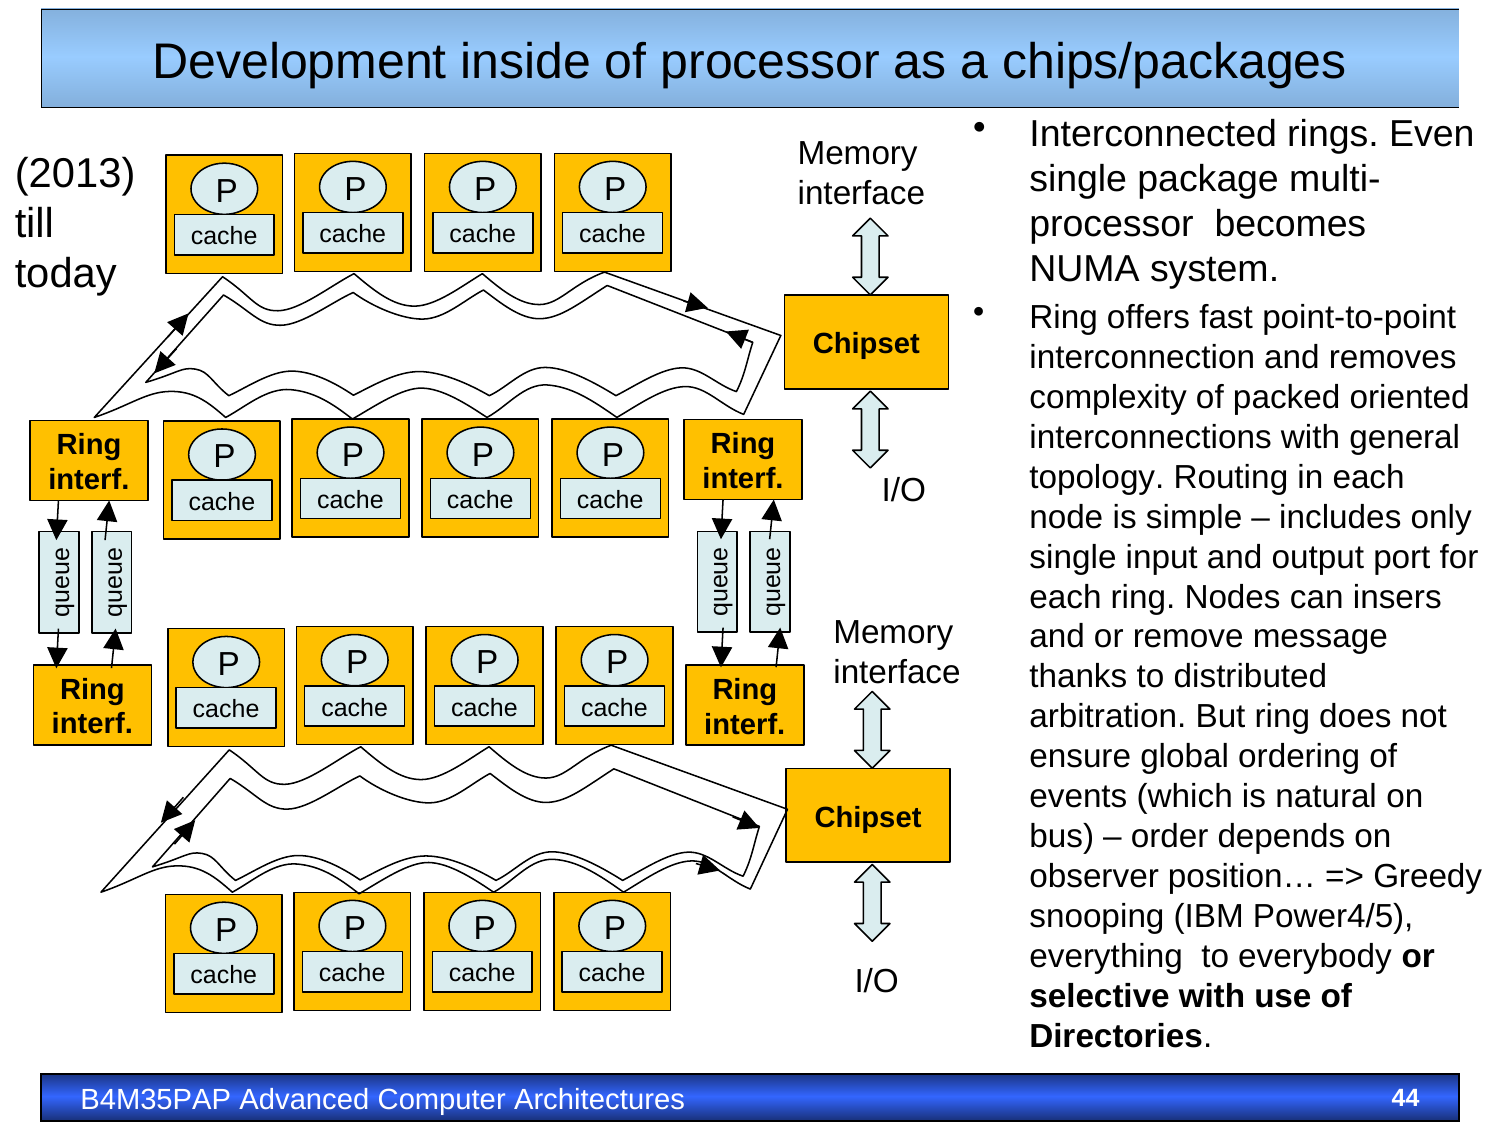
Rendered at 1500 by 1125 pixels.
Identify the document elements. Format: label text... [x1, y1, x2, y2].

text_box [105, 500, 110, 541]
text_box (2013) till today [0, 138, 254, 304]
text_box P [319, 900, 386, 951]
text_box [422, 419, 539, 538]
text_box Ring interf. [33, 664, 152, 745]
text_box P [190, 163, 258, 214]
text_box [551, 419, 669, 538]
text_box P [192, 636, 260, 687]
text_box [296, 626, 413, 745]
text_box cache [171, 480, 272, 521]
text_box cache [302, 951, 403, 992]
text_box [165, 894, 283, 1013]
text_box [683, 301, 708, 308]
text_box P [449, 161, 517, 212]
text_box [165, 155, 283, 274]
text_box [554, 153, 671, 272]
text_box queue [91, 531, 132, 634]
text_box cache [173, 953, 274, 994]
text_box [720, 499, 724, 540]
text_box [695, 863, 721, 871]
text_box I/O [866, 461, 1068, 516]
text_box P [317, 427, 384, 478]
text_box cache [174, 214, 275, 255]
text_box [426, 626, 543, 745]
text_box [720, 627, 724, 668]
text_box queue [39, 531, 79, 634]
text_box cache [562, 212, 663, 253]
text_box [163, 421, 281, 540]
text_box [167, 313, 189, 338]
text_box P [448, 900, 516, 951]
text_box [293, 892, 411, 1011]
text_box [732, 816, 760, 828]
text_box cache [562, 951, 663, 992]
text_box P [577, 427, 644, 478]
text_box P [447, 427, 514, 478]
text_box [776, 627, 781, 668]
text_box I/O [839, 951, 1041, 1007]
text_box P [451, 634, 519, 685]
list Interconnected rings. Even single package multi-processor becomes NUMA system. Ring offers fast point-to-point interconnection and removes complexity of packed oriented interconnections with general topology. Routing in each node is simple – includes only single input and output port for each ring. Nodes can insers and or remove message thanks to distributed arbitration. But ring does not ensure global ordering of events (which is natural on bus) – order depends on observer position… => Greedy snooping (IBM Power4/5), everything to everybody or selective with use of Directories. [958, 101, 1500, 1073]
text_box P [319, 161, 387, 212]
text_box [769, 499, 774, 540]
text_box Ring interf. [30, 420, 149, 501]
text_box [294, 153, 412, 272]
text_box [852, 219, 889, 295]
text_box [154, 348, 177, 374]
text_box queue [750, 531, 790, 633]
text_box [852, 391, 889, 464]
text_box [553, 892, 671, 1011]
text_box Ring interf. [684, 419, 803, 500]
text_box cache [304, 685, 405, 727]
text_box [423, 892, 541, 1011]
text_box cache [564, 685, 665, 727]
text_box Chipset [786, 768, 951, 863]
text_box [556, 626, 673, 745]
text_box P [321, 634, 389, 685]
text_box [424, 153, 542, 272]
text_box Memory interface [782, 123, 984, 219]
text_box [725, 331, 753, 343]
text_box cache [432, 212, 533, 253]
text_box cache [560, 478, 661, 519]
text_box [854, 698, 890, 769]
text_box Ring interf. [685, 665, 804, 745]
text_box cache [300, 478, 401, 519]
text_box cache [430, 478, 531, 519]
text_box [292, 419, 409, 538]
text_box [174, 833, 185, 845]
text_box [167, 628, 285, 747]
text_box cache [176, 687, 277, 729]
text_box [160, 797, 184, 823]
text_box P [190, 902, 258, 953]
text_box queue [697, 531, 738, 633]
text_box P [581, 634, 648, 685]
text_box [854, 864, 890, 942]
text_box P [578, 900, 646, 951]
text_box P [579, 161, 647, 212]
text_box Memory interface [818, 603, 1020, 698]
text_box (2013) till today [200, 279, 254, 304]
title Development inside of processor as a chips/packages [41, 8, 1459, 108]
text_box [111, 628, 116, 669]
text_box cache [434, 685, 535, 727]
text_box cache [302, 212, 403, 253]
text_box Chipset [784, 295, 949, 389]
text_box cache [432, 951, 533, 992]
text_box P [188, 428, 256, 480]
